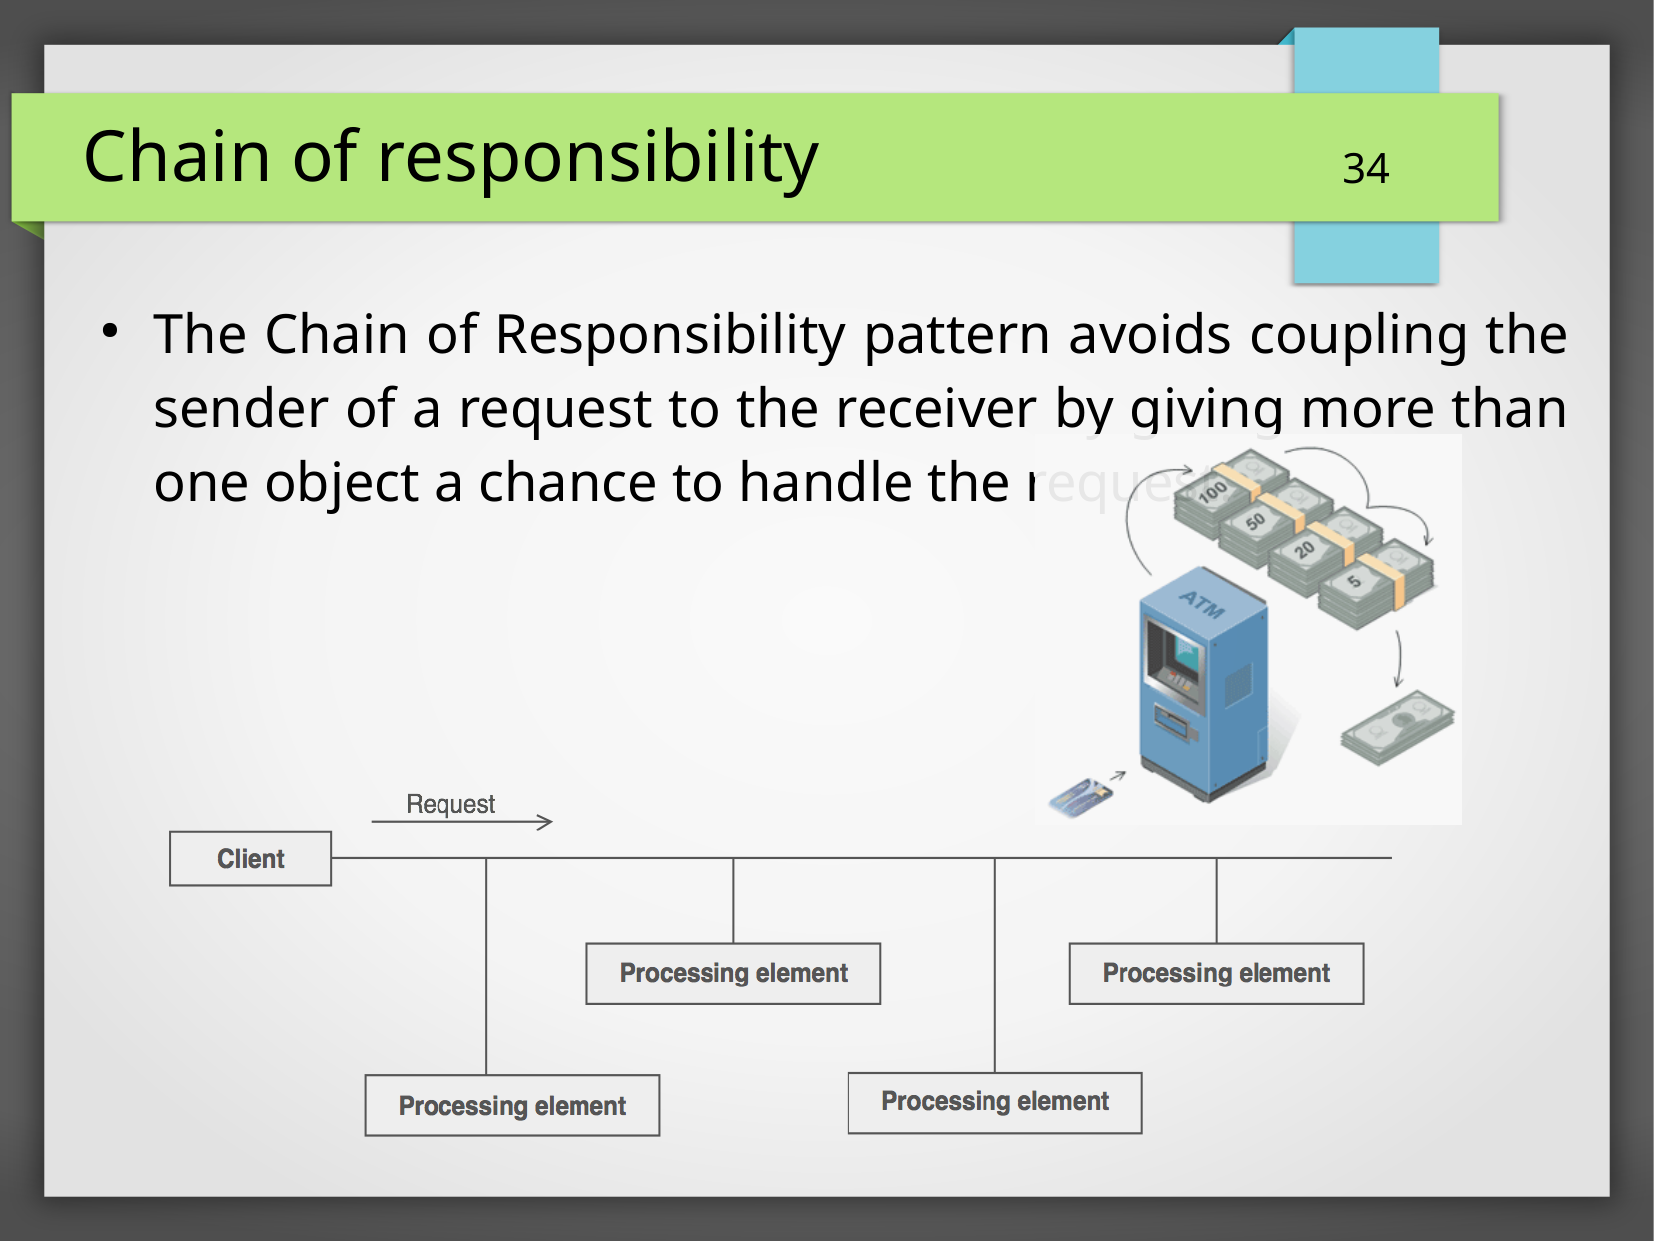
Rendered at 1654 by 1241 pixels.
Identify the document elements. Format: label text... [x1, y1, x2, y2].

title Chain of responsibility [82, 94, 1264, 213]
text_box <number> [1254, 131, 1479, 207]
list The Chain of Responsibility pattern avoids coupling the sender of a request to the receiver by giving more than one object a chance to handle the request. [82, 295, 1571, 1015]
picture [0, 0, 1654, 1241]
